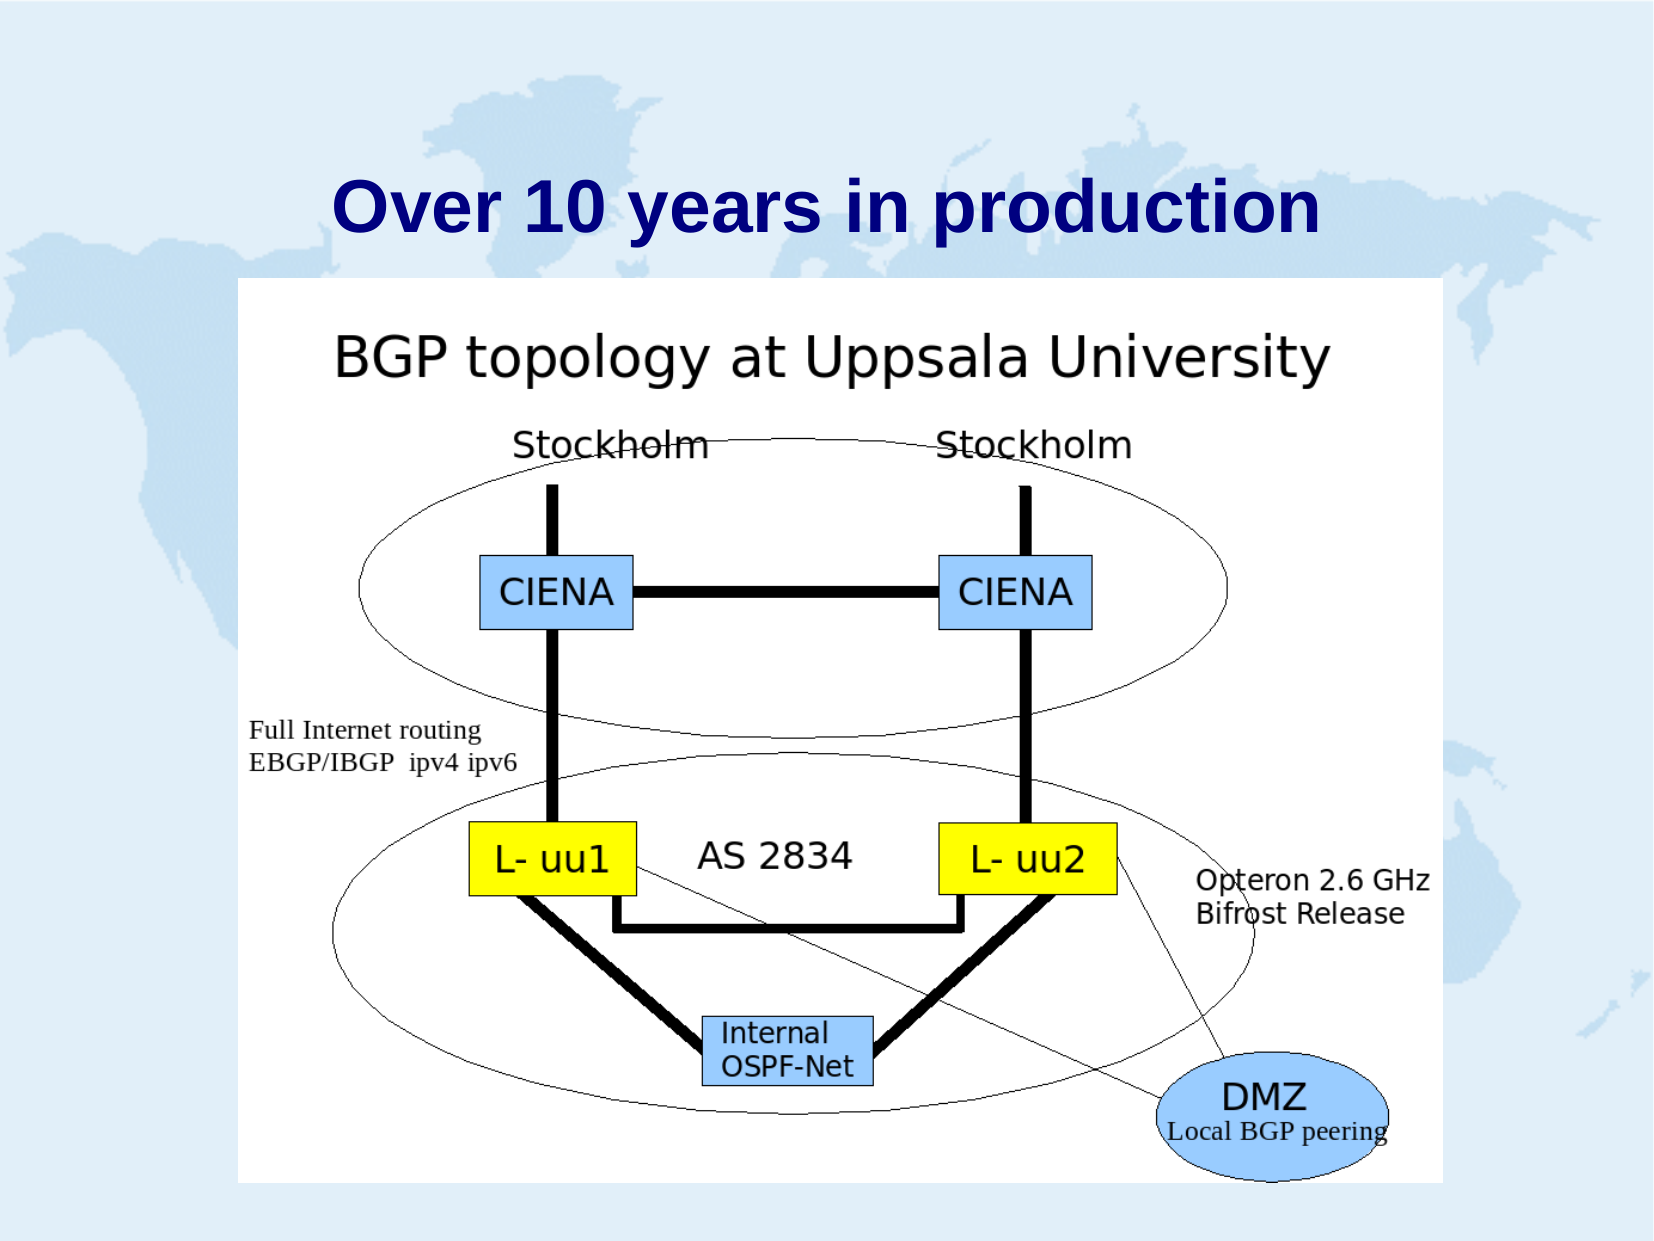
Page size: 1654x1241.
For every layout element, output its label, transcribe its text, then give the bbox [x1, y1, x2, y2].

picture [0, 0, 1654, 1241]
title Over 10 years in production [121, 102, 1534, 311]
